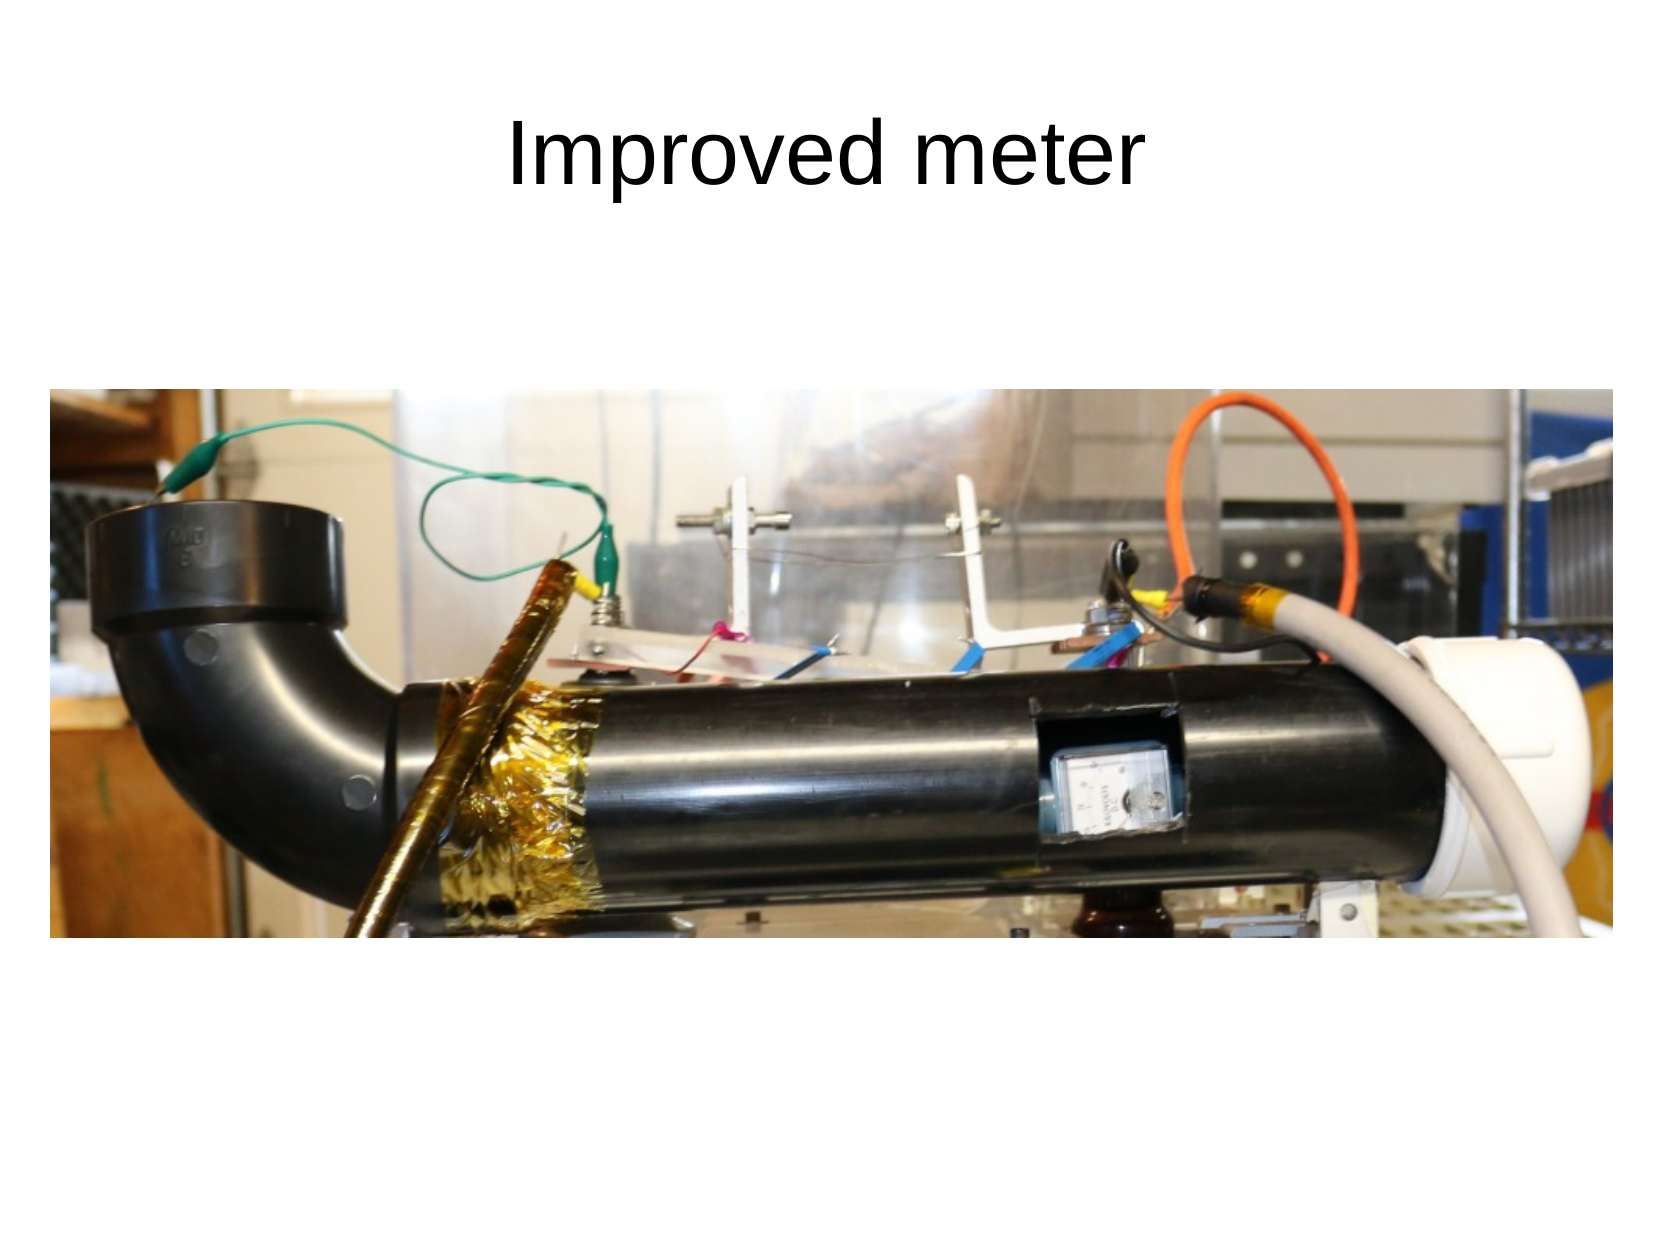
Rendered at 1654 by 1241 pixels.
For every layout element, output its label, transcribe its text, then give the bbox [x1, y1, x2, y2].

picture [50, 389, 1613, 938]
title Improved meter [82, 49, 1571, 257]
